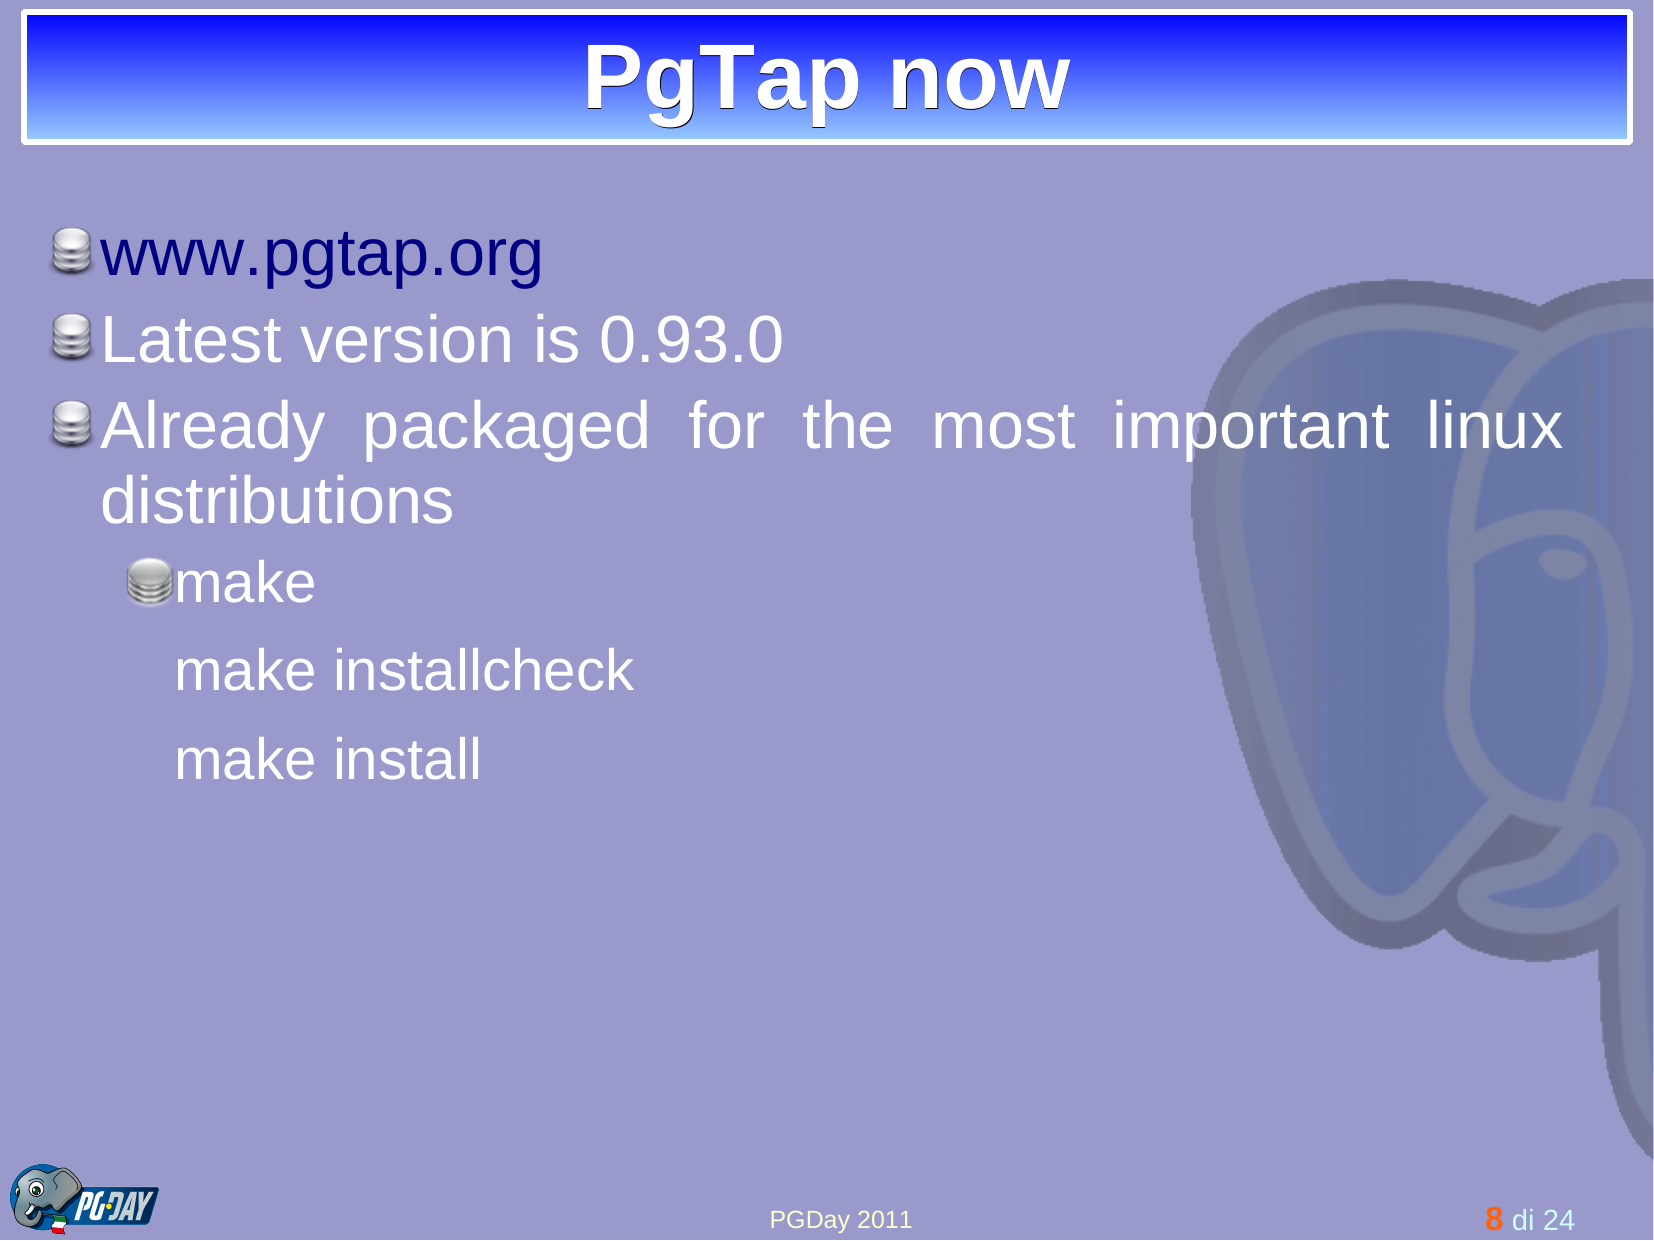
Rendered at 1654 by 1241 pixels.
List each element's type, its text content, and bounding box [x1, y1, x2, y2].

list www.pgtap.org Latest version is 0.93.0 Already packaged for the most important linux distributions make make installcheck make install [29, 215, 1565, 1152]
title PgTap now [23, 11, 1630, 142]
picture [9, 1163, 160, 1236]
picture [1191, 279, 1654, 1182]
